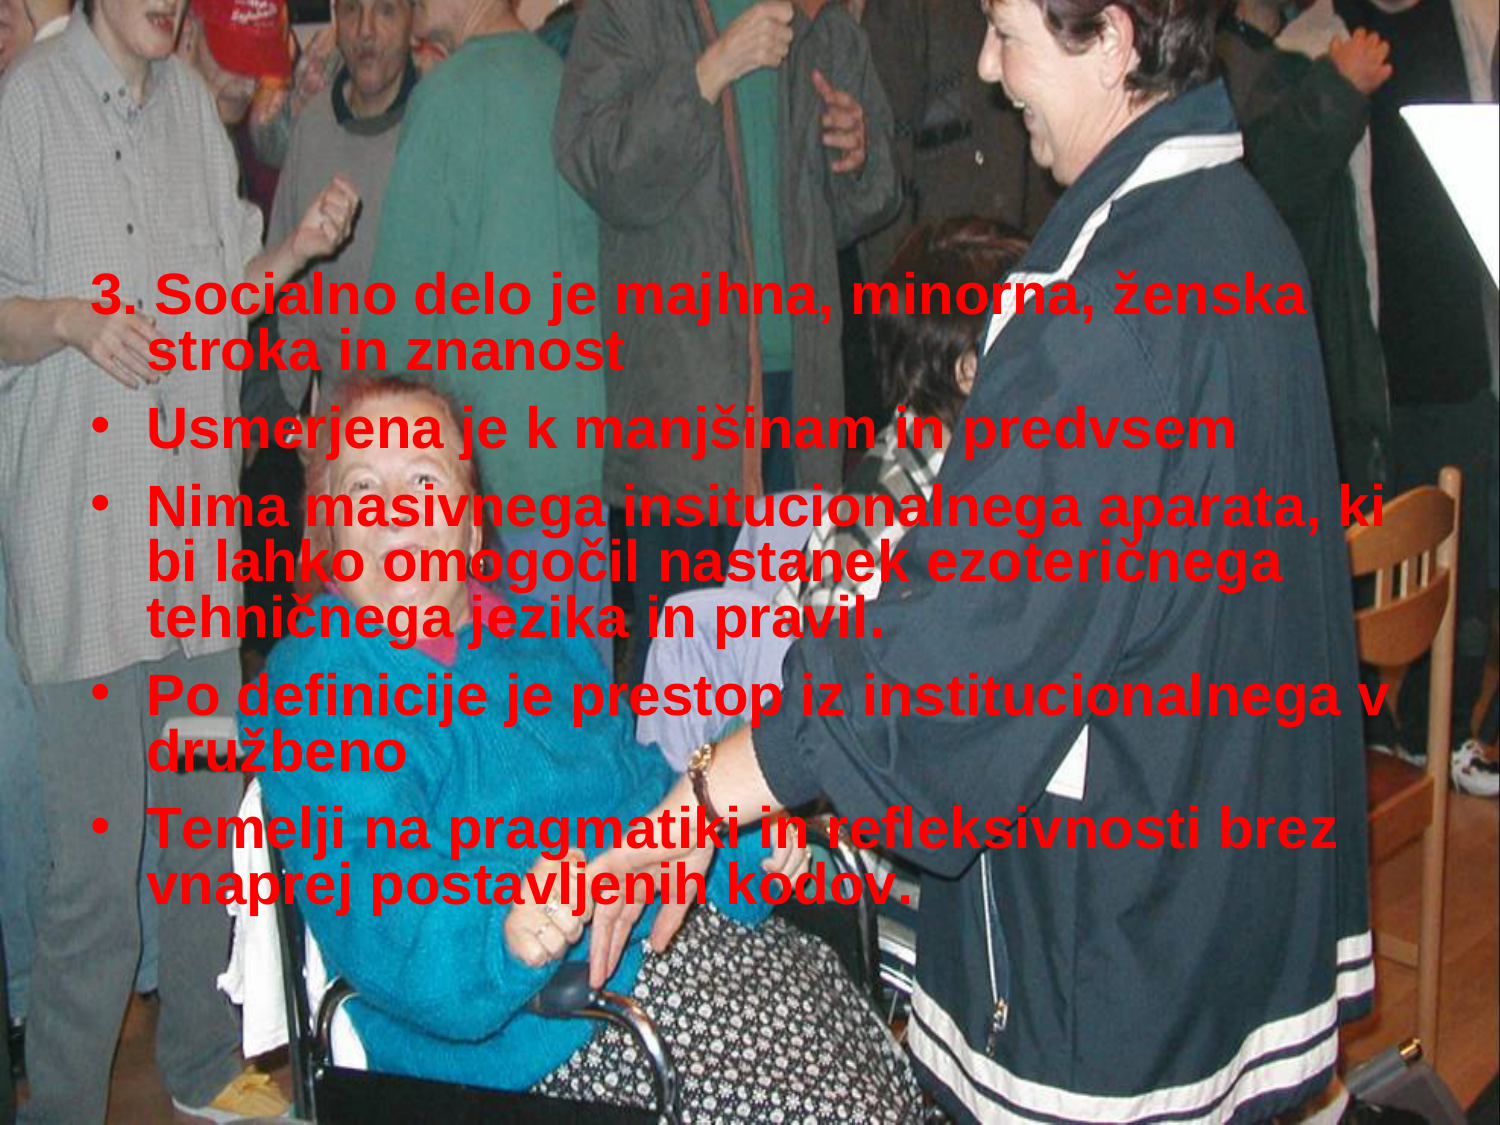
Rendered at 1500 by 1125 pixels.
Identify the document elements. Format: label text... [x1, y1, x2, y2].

picture [0, 0, 1500, 1125]
title [75, 45, 1426, 233]
list 3. Socialno delo je majhna, minorna, ženska stroka in znanost Usmerjena je k manjšinam in predvsem Nima masivnega insitucionalnega aparata, ki bi lahko omogočil nastanek ezoteričnega tehničnega jezika in pravil. Po definicije je prestop iz institucionalnega v družbeno Temelji na pragmatiki in refleksivnosti brez vnaprej postavljenih kodov. [75, 262, 1426, 1006]
